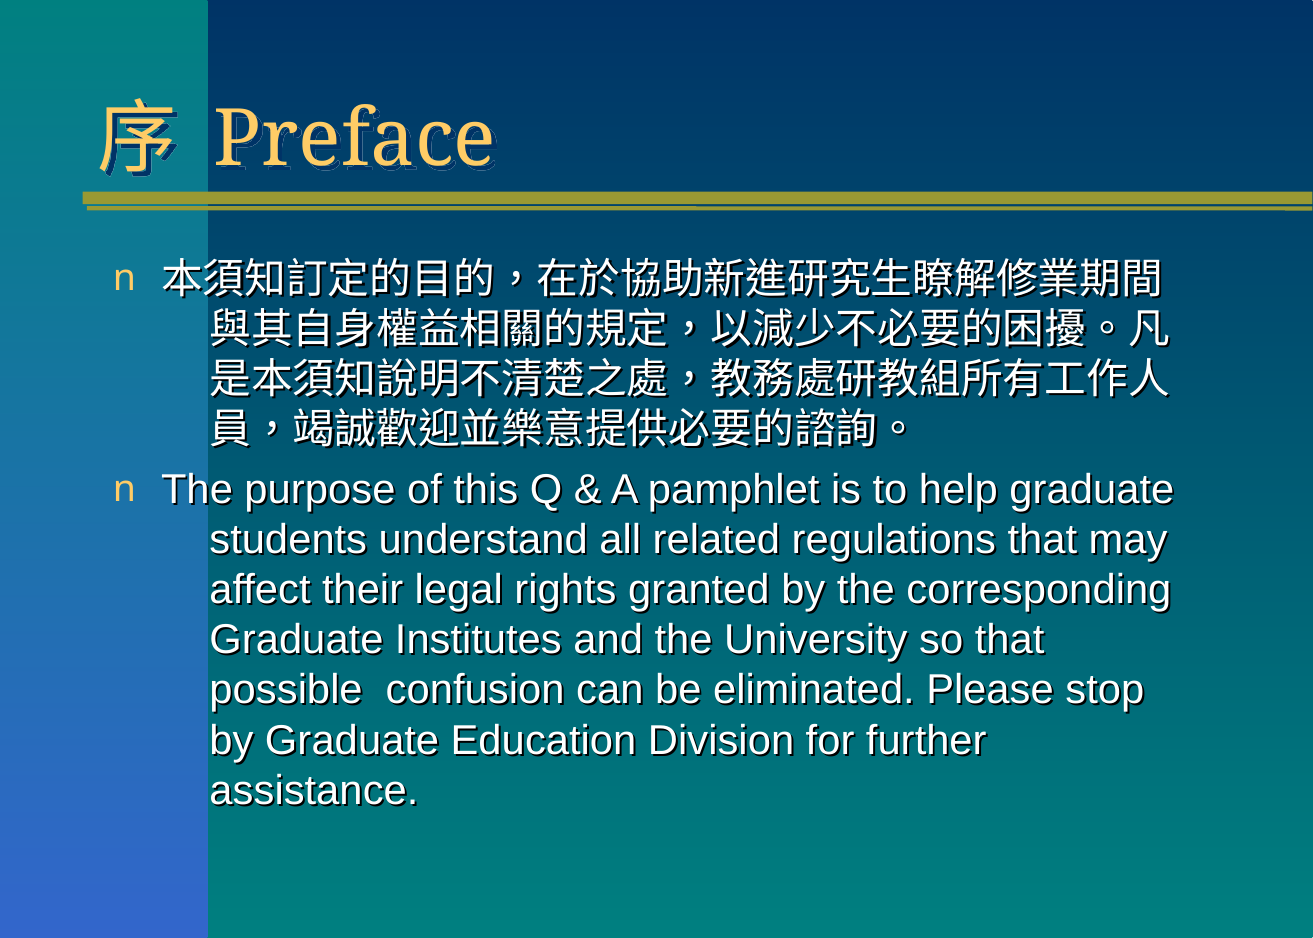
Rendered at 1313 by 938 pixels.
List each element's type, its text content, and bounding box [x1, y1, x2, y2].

text_box [0, 0, 207, 938]
list 本須知訂定的目的，在於協助新進研究生瞭解修業期間與其自身權益相關的規定，以減少不必要的困擾。凡是本須知說明不清楚之處，教務處研教組所有工作人員，竭誠歡迎並樂意提供必要的諮詢。 The purpose of this Q & A pamphlet is to help graduate students understand all related regulations that may affect their legal rights granted by the corresponding Graduate Institutes and the University so that possible confusion can be eliminated. Please stop by Graduate Education Division for further assistance. [99, 244, 1201, 844]
title 序 Preface [84, 36, 1280, 188]
